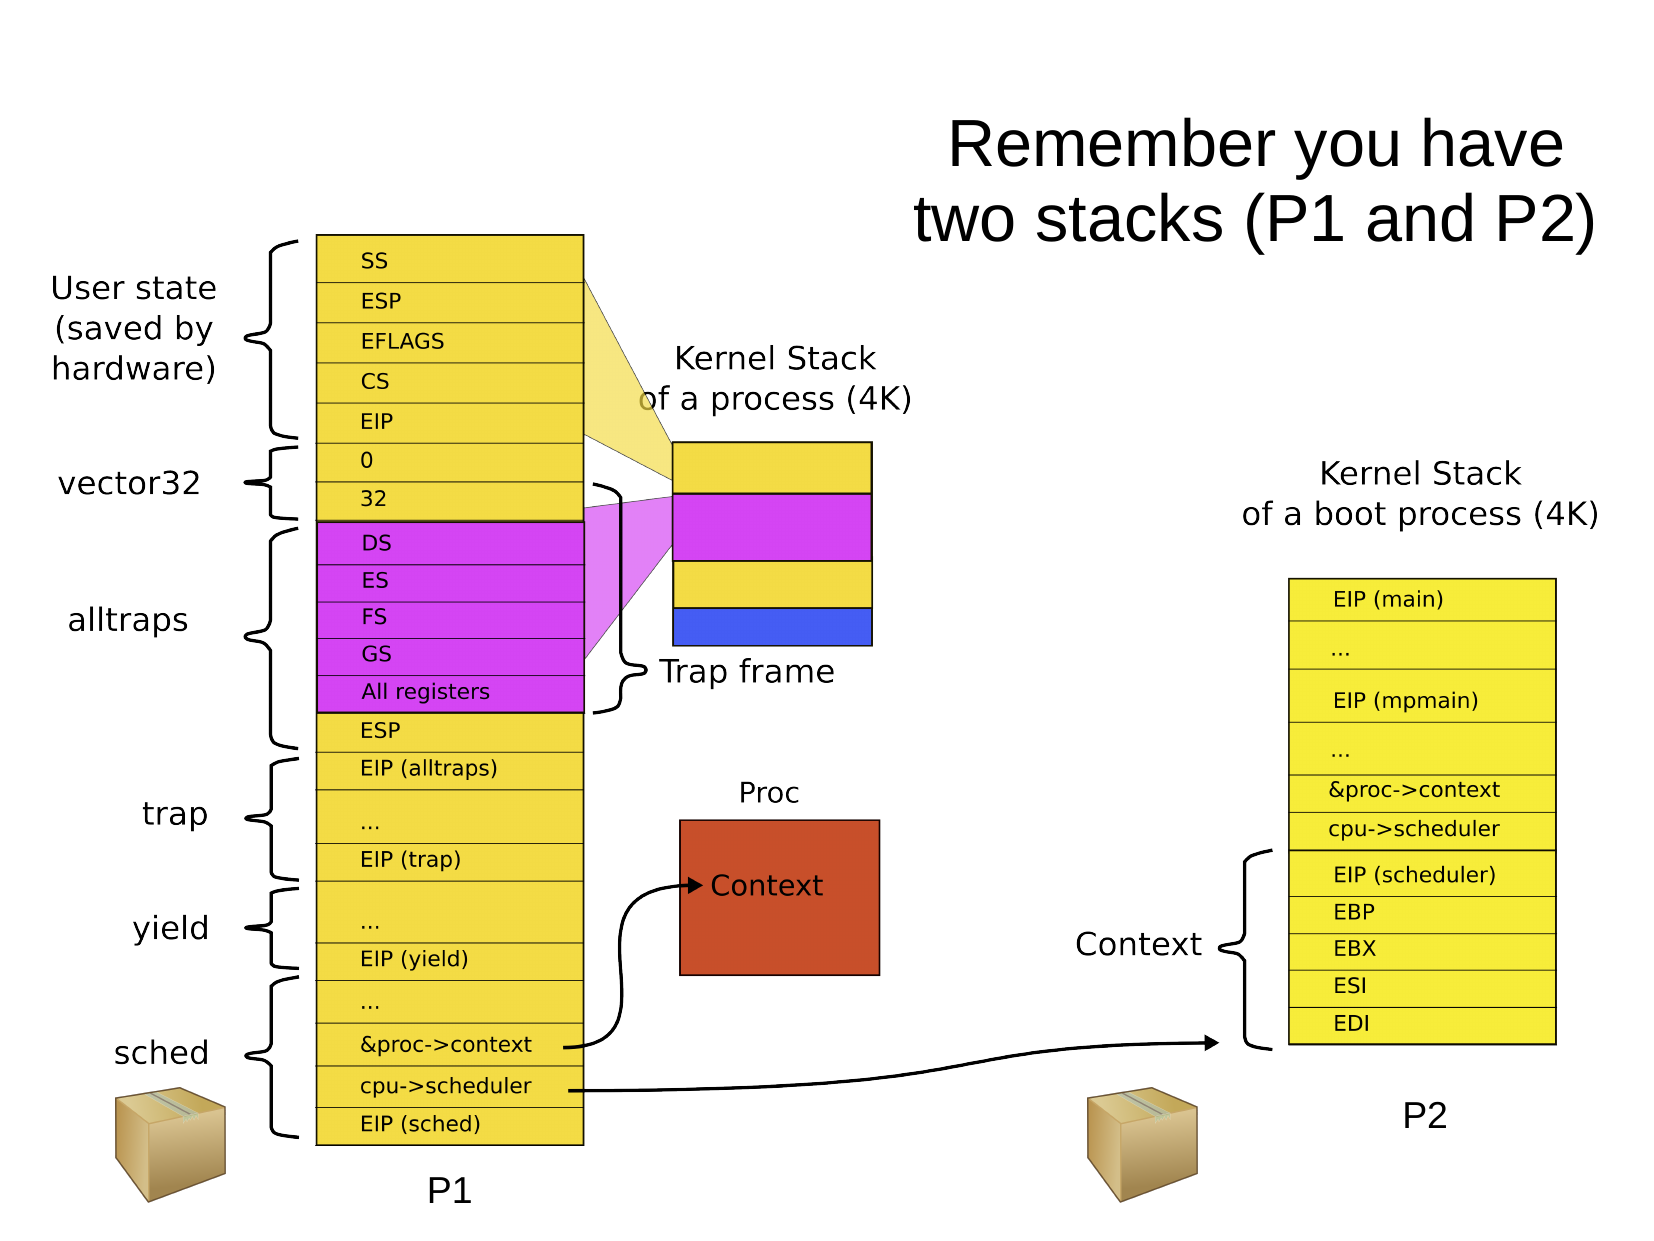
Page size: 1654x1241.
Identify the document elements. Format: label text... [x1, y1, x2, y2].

picture [53, 234, 1597, 1203]
text_box P1 [412, 1162, 488, 1220]
text_box P2 [1387, 1087, 1463, 1145]
list Remember you have two stacks (P1 and P2) [900, 105, 1613, 301]
